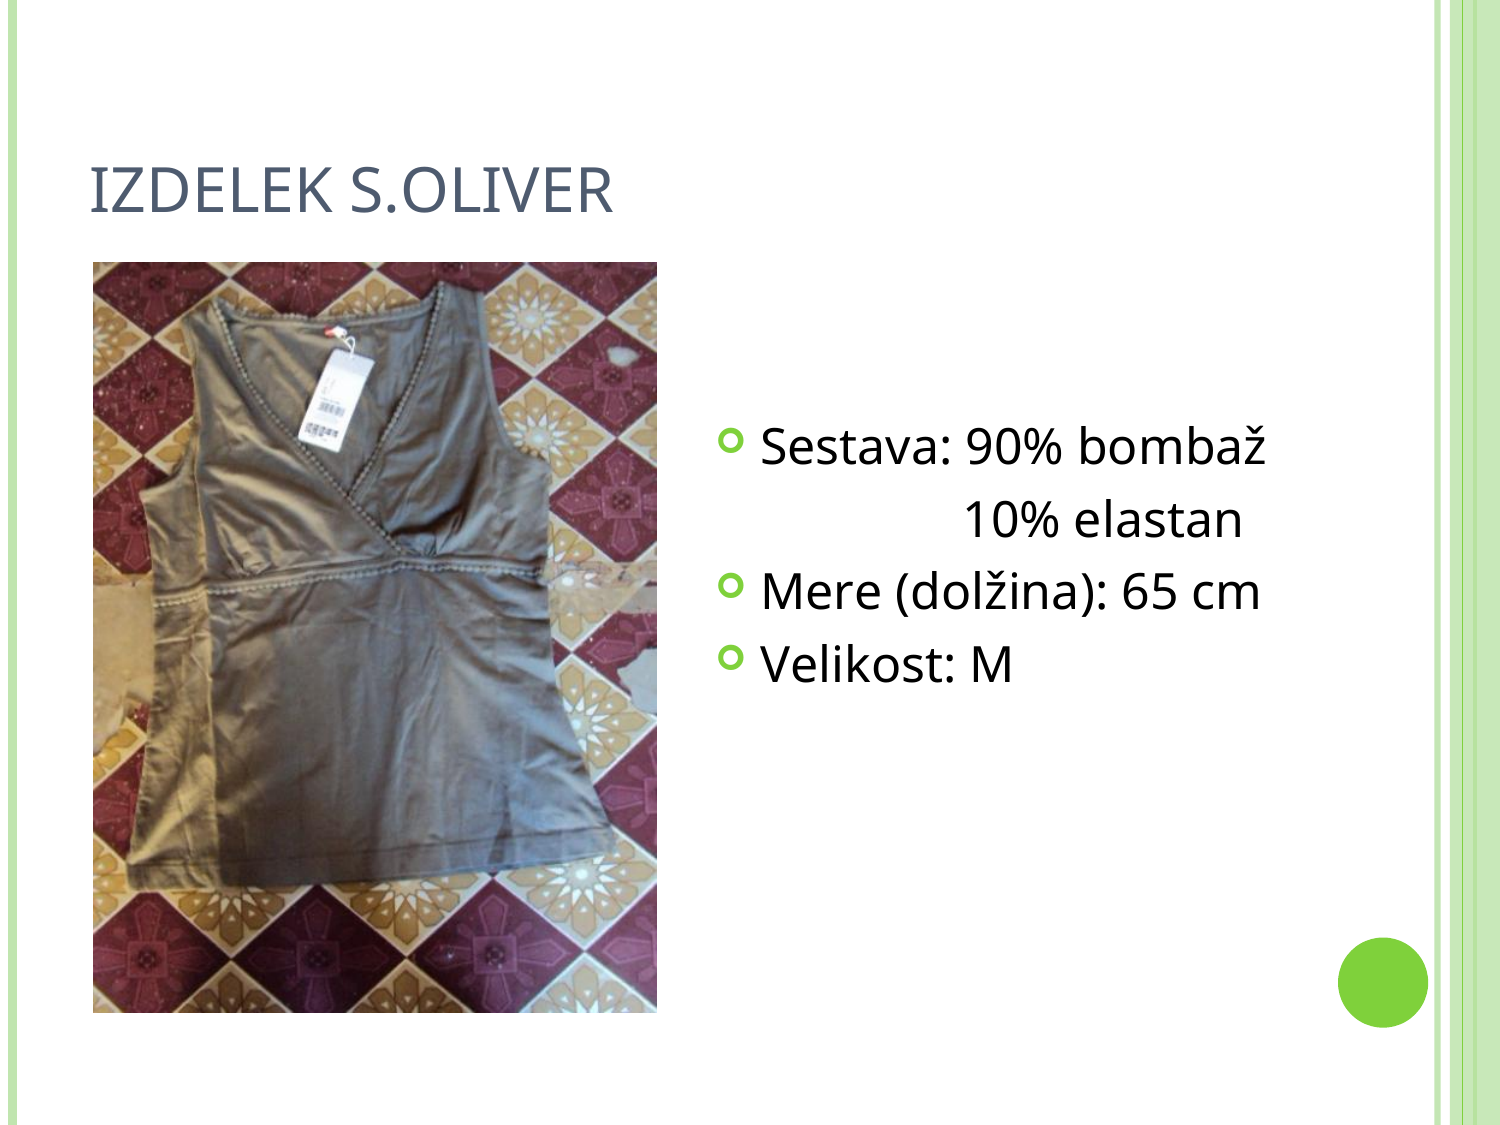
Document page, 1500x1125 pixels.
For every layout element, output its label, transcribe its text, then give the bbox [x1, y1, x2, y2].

text_box [93, 262, 657, 1013]
list Sestava: 90% bombaž 10% elastan Mere (dolžina): 65 cm Velikost: M [700, 262, 1301, 1013]
title IZDELEK S.OLIVER [74, 44, 1300, 233]
